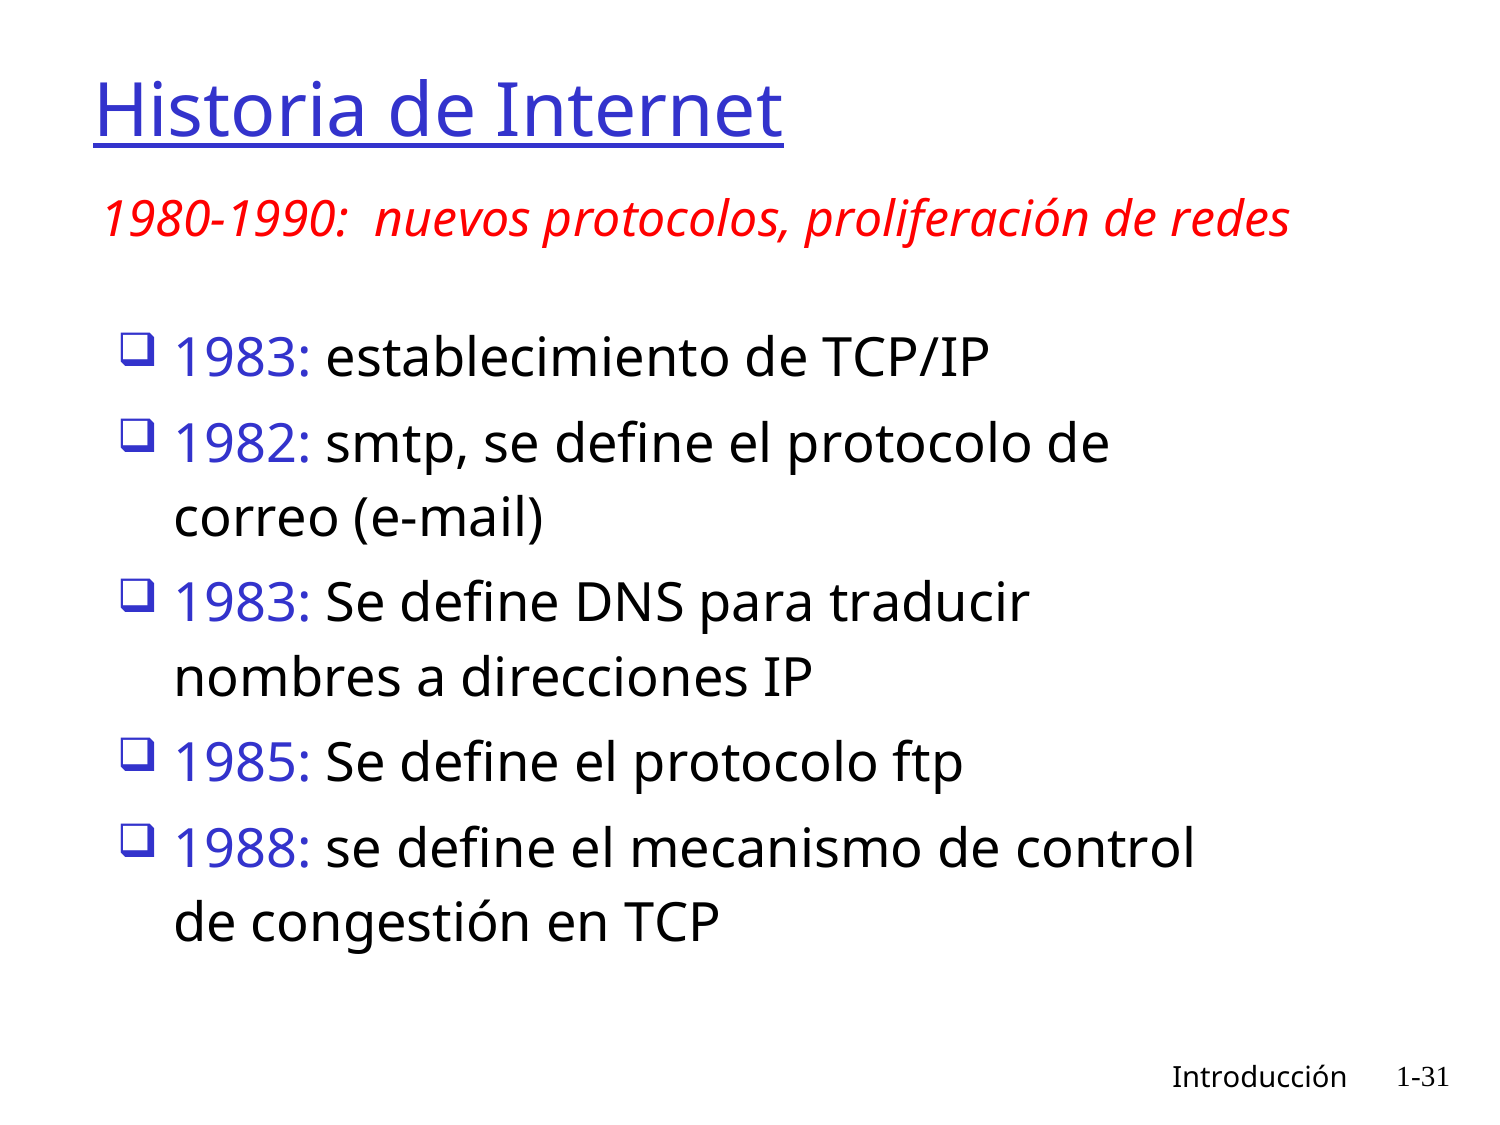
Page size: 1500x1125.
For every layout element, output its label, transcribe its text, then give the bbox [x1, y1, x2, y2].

list 1983: establecimiento de TCP/IP 1982: smtp, se define el protocolo de correo (e-mail) 1983: Se define DNS para traducir nombres a direcciones IP 1985: Se define el protocolo ftp 1988: se define el mecanismo de control de congestión en TCP [102, 310, 1216, 975]
text_box Introducción [887, 1050, 1362, 1125]
text_box 1-<number> [1362, 1050, 1466, 1125]
text_box 1980-1990: nuevos protocolos, proliferación de redes [85, 162, 1463, 270]
title Historia de Internet [78, 54, 1354, 161]
